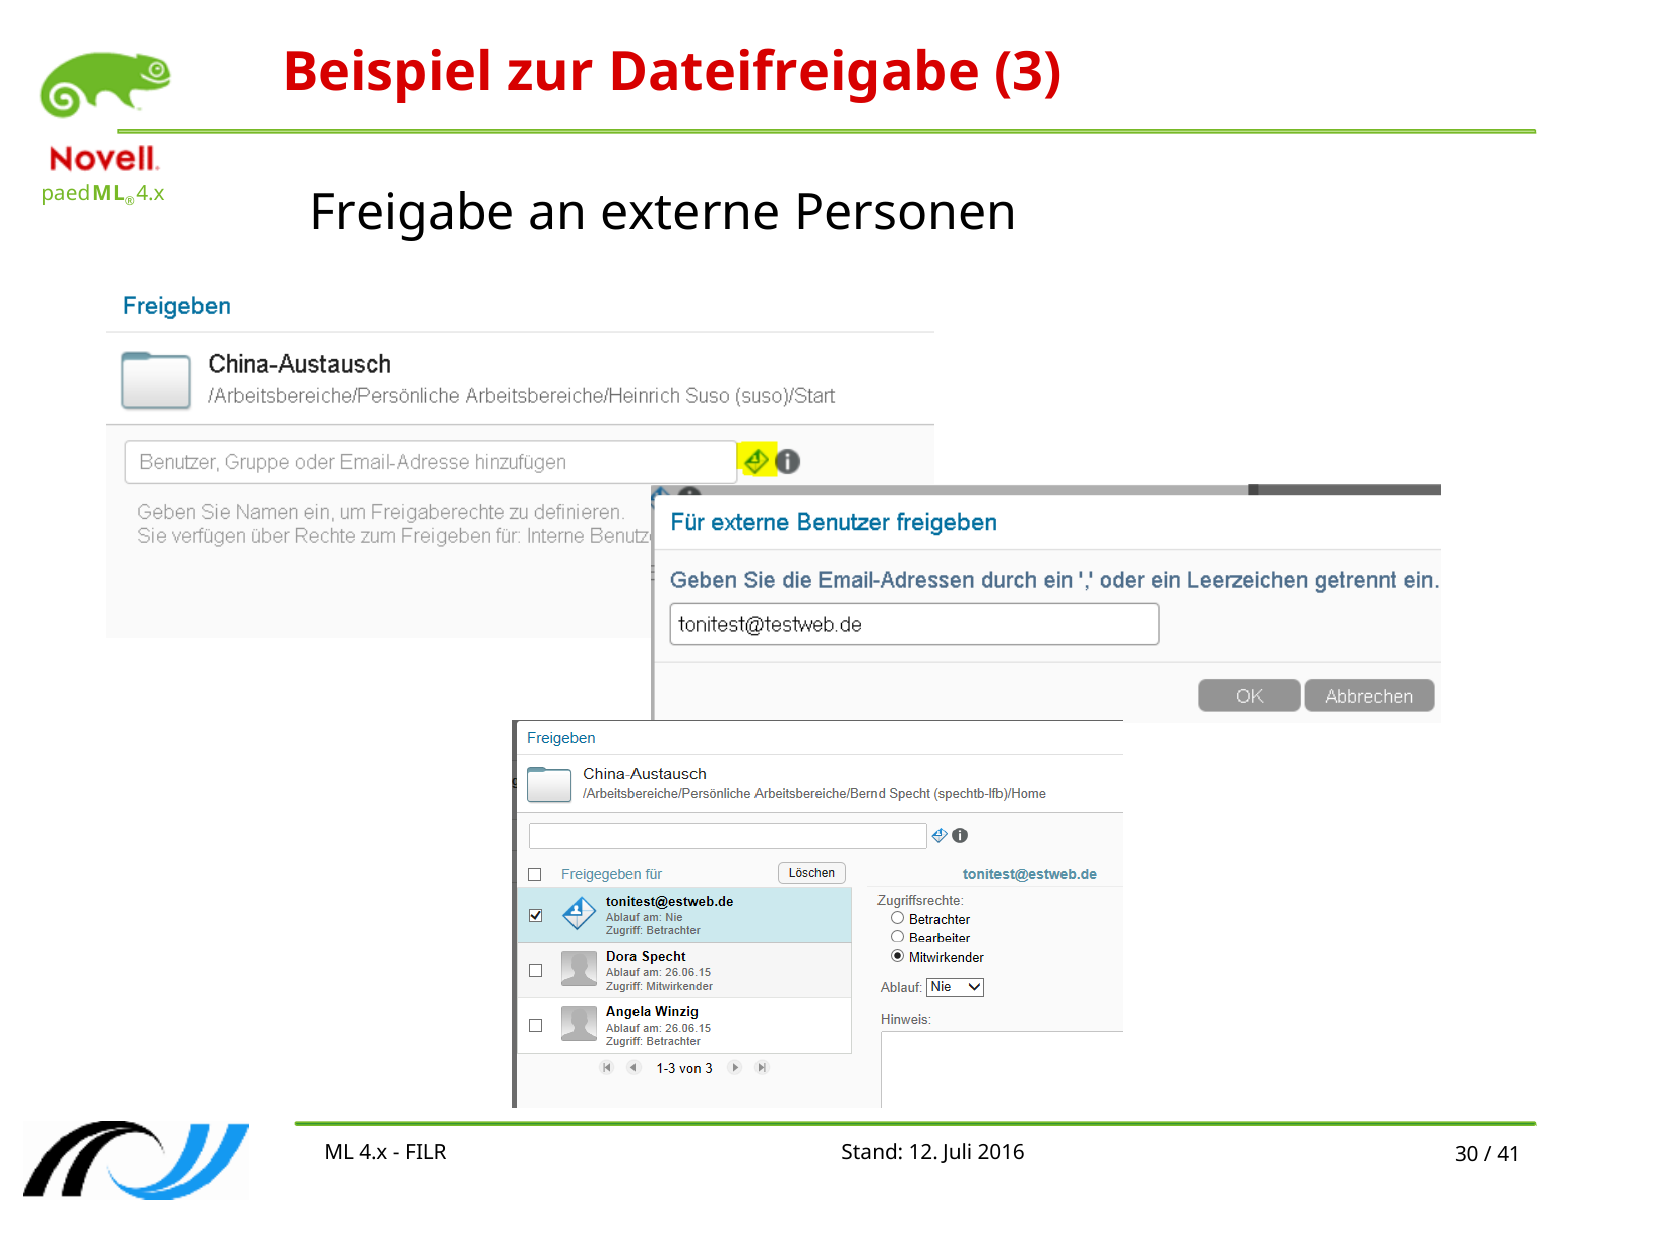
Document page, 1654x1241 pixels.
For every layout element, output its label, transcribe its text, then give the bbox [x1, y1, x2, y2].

picture [23, 1121, 249, 1200]
title Beispiel zur Dateifreigabe (3) [261, 17, 1536, 121]
picture [26, 35, 184, 193]
list Freigabe an externe Personen [253, 179, 1560, 626]
picture [106, 284, 1441, 1108]
